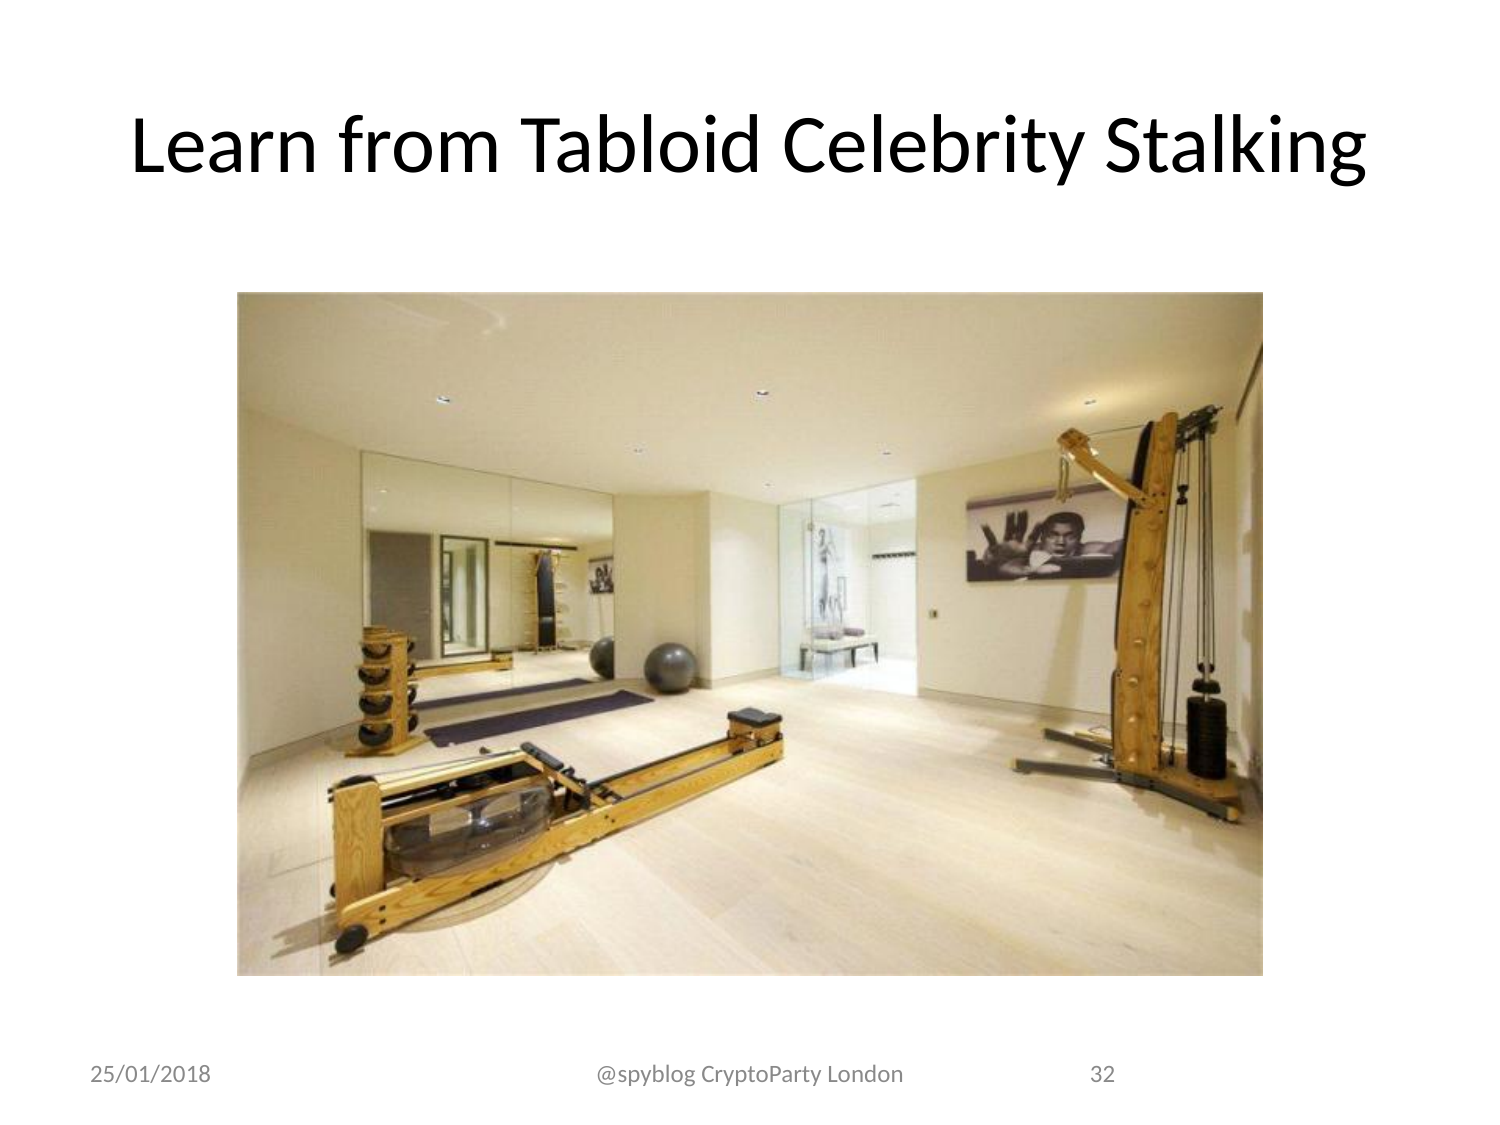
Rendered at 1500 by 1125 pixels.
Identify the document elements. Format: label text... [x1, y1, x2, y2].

title Learn from Tabloid Celebrity Stalking [75, 45, 1426, 233]
picture [237, 292, 1263, 976]
text_box @spyblog CryptoParty London [512, 1042, 988, 1103]
text_box 25/01/2018 [75, 1042, 426, 1103]
text_box ‹#› [1074, 1042, 1426, 1103]
